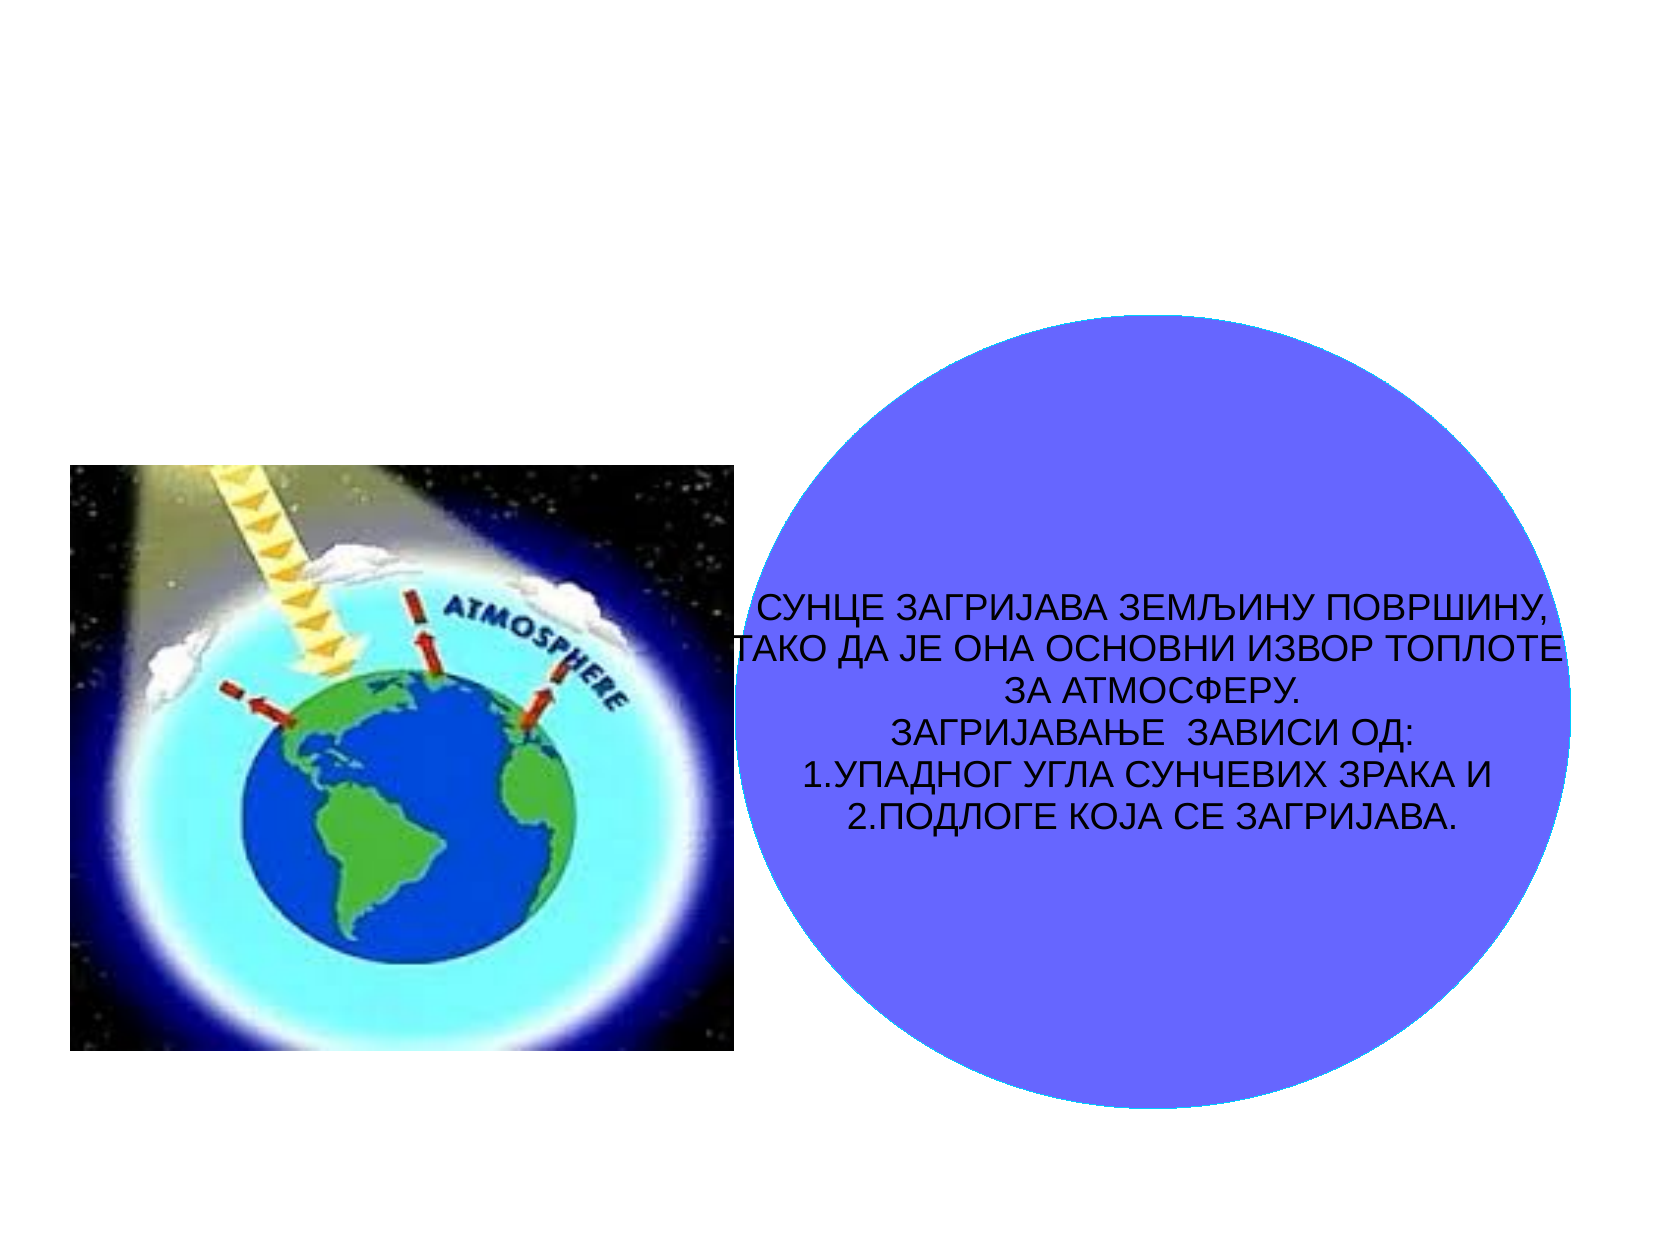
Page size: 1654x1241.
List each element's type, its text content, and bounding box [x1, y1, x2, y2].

picture [70, 465, 734, 1051]
text_box СУНЦЕ ЗАГРИЈАВА ЗЕМЉИНУ ПОВРШИНУ, ТАКО ДА ЈЕ ОНА ОСНОВНИ ИЗВОР ТОПЛОТЕ ЗА АТМОСФЕРУ. ЗАГРИЈАВАЊЕ ЗАВИСИ ОД: 1.УПАДНОГ УГЛА СУНЧЕВИХ ЗРАКА И 2.ПОДЛОГЕ КОЈА СЕ ЗАГРИЈАВА. [735, 315, 1571, 1109]
